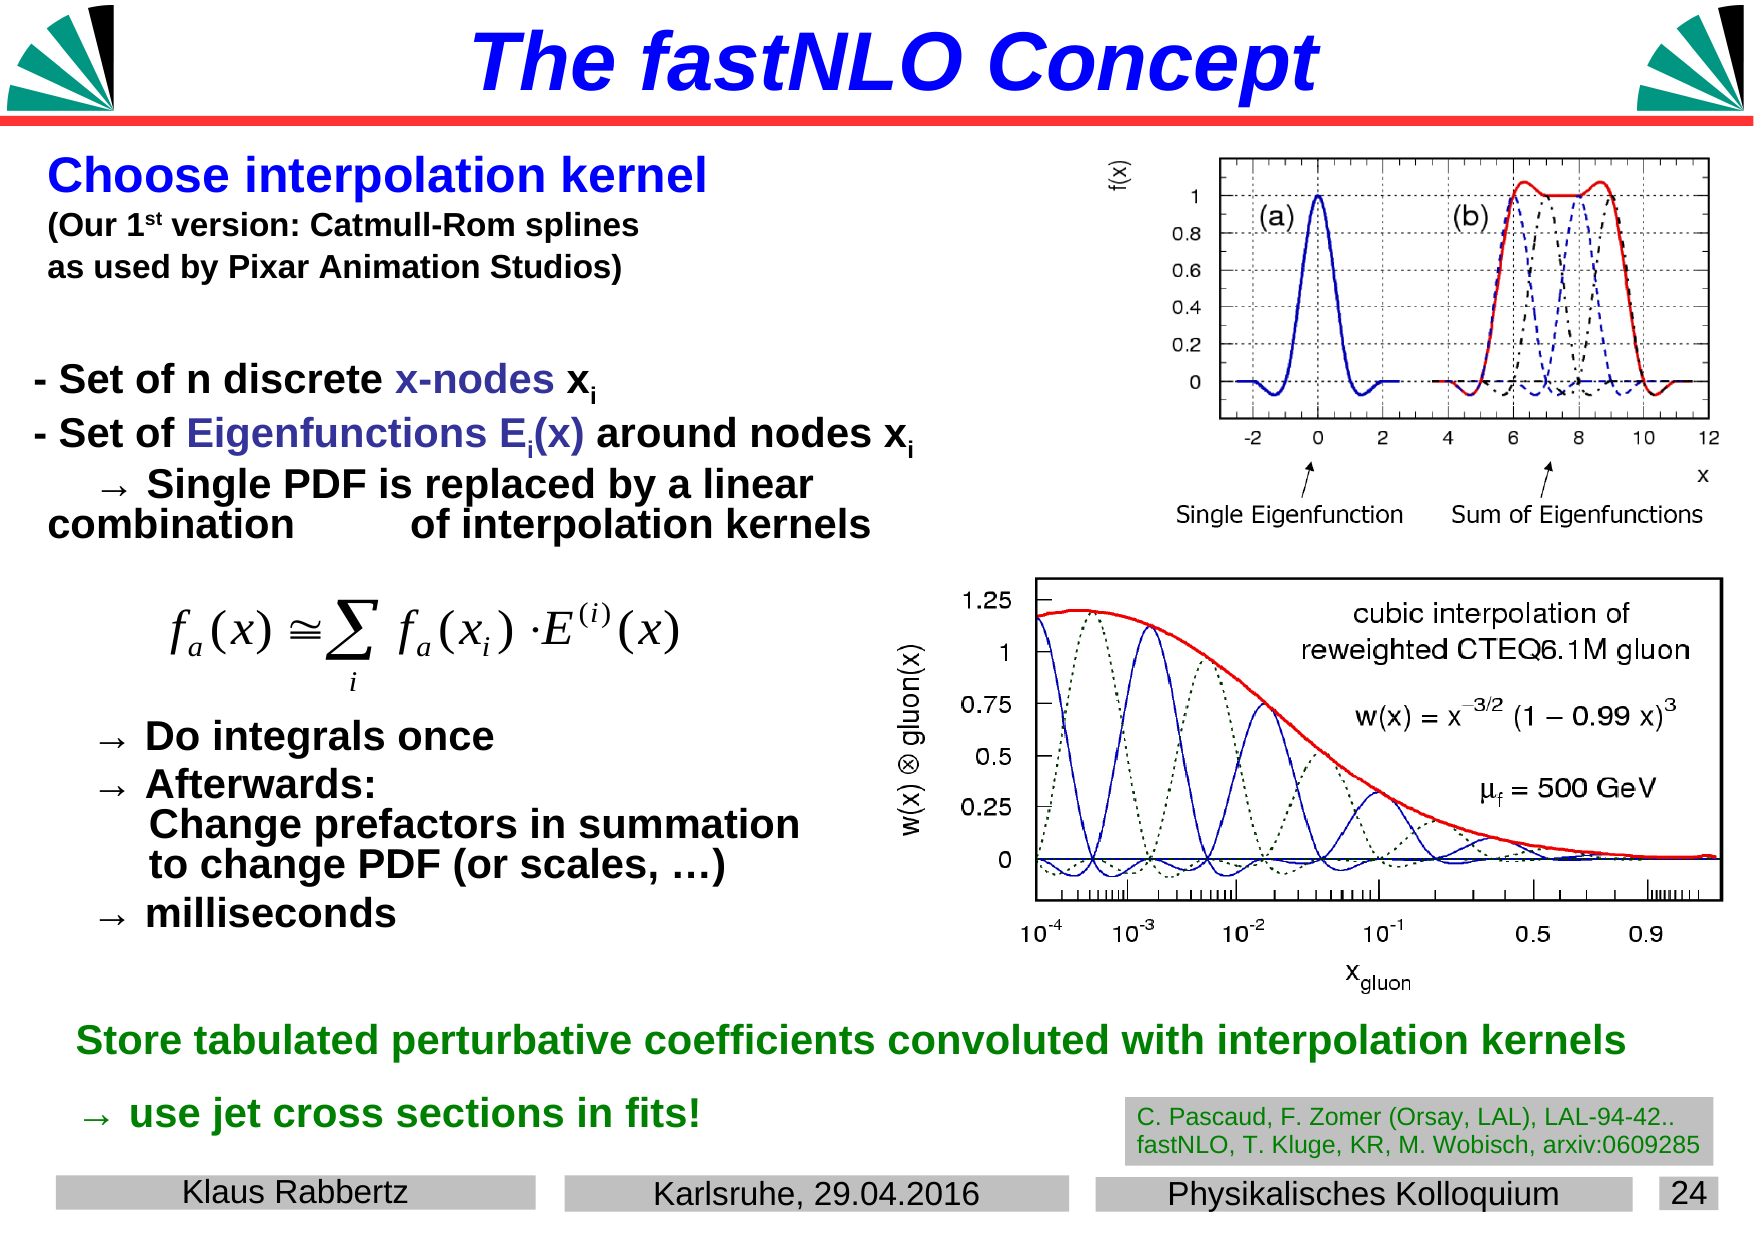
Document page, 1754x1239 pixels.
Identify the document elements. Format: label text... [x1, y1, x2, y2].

text_box C. Pascaud, F. Zomer (Orsay, LAL), LAL-94-42.. fastNLO, T. Kluge, KR, M. Wobisch, arxiv:0609285 [1125, 1097, 1711, 1166]
picture [876, 556, 1738, 999]
text_box Store tabulated perturbative coefficients convoluted with interpolation kernels → use jet cross sections in fits! [60, 1004, 1658, 1144]
picture [1095, 137, 1738, 541]
picture [7, 5, 114, 112]
title The fastNLO Concept [123, 0, 1606, 115]
picture [1637, 5, 1744, 112]
text_box Choose interpolation kernel (Our 1st version: Catmull-Rom splines as used by Pixar Animation Studios) - Set of n discrete x-nodes xi - Set of Eigenfunctions Ei(x) around nodes xi → Single PDF is replaced by a linear combination of interpolation kernels → Do integrals once → Afterwards: Change prefactors in summation to change PDF (or scales, …) → milliseconds [18, 146, 1088, 992]
